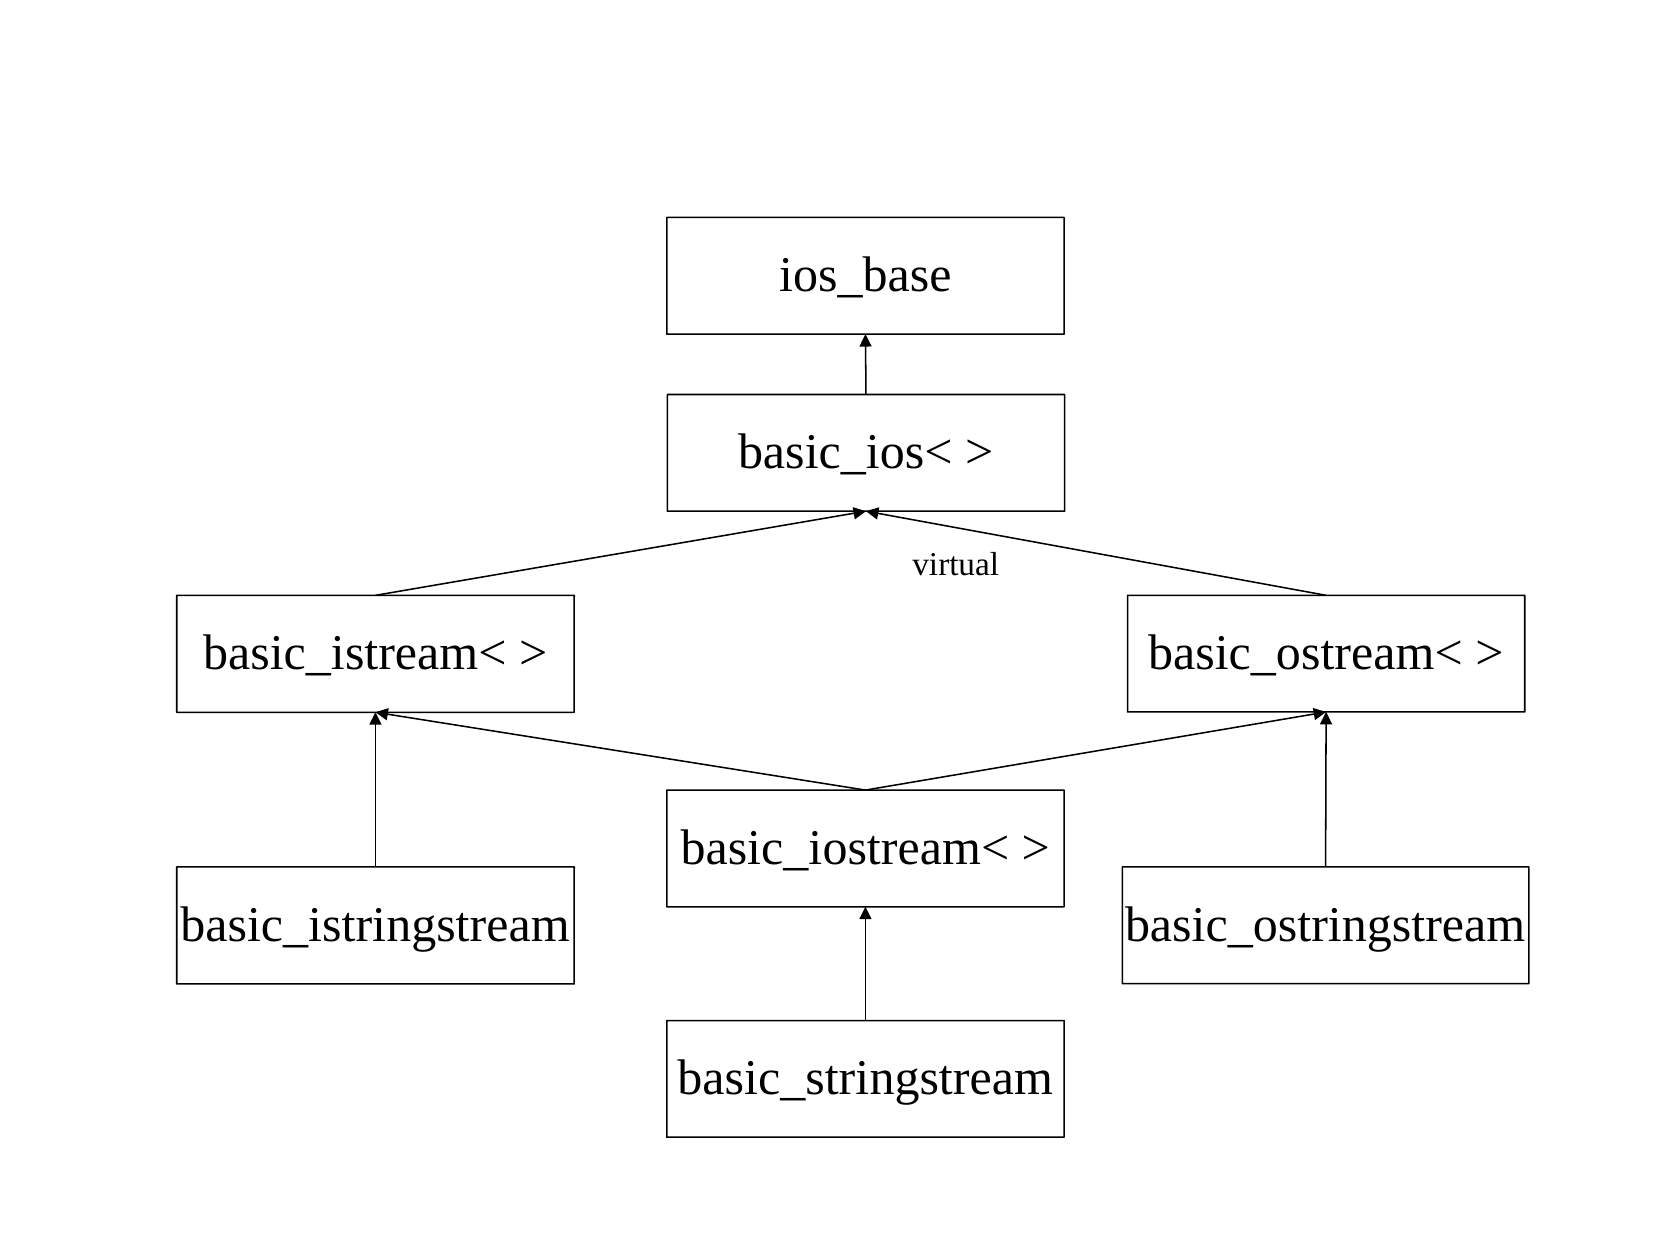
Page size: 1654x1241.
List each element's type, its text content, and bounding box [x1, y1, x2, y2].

text_box basic_istream< > [176, 627, 575, 681]
text_box basic_stringstream [666, 1052, 1065, 1106]
text_box basic_iostream< > [666, 822, 1065, 875]
text_box virtual [912, 533, 1013, 586]
text_box ios_base [666, 249, 1065, 303]
text_box basic_ostringstream [1122, 898, 1529, 952]
text_box basic_istringstream [176, 899, 575, 952]
text_box basic_ios< > [667, 426, 1065, 480]
text_box basic_ostream< > [1127, 627, 1525, 680]
